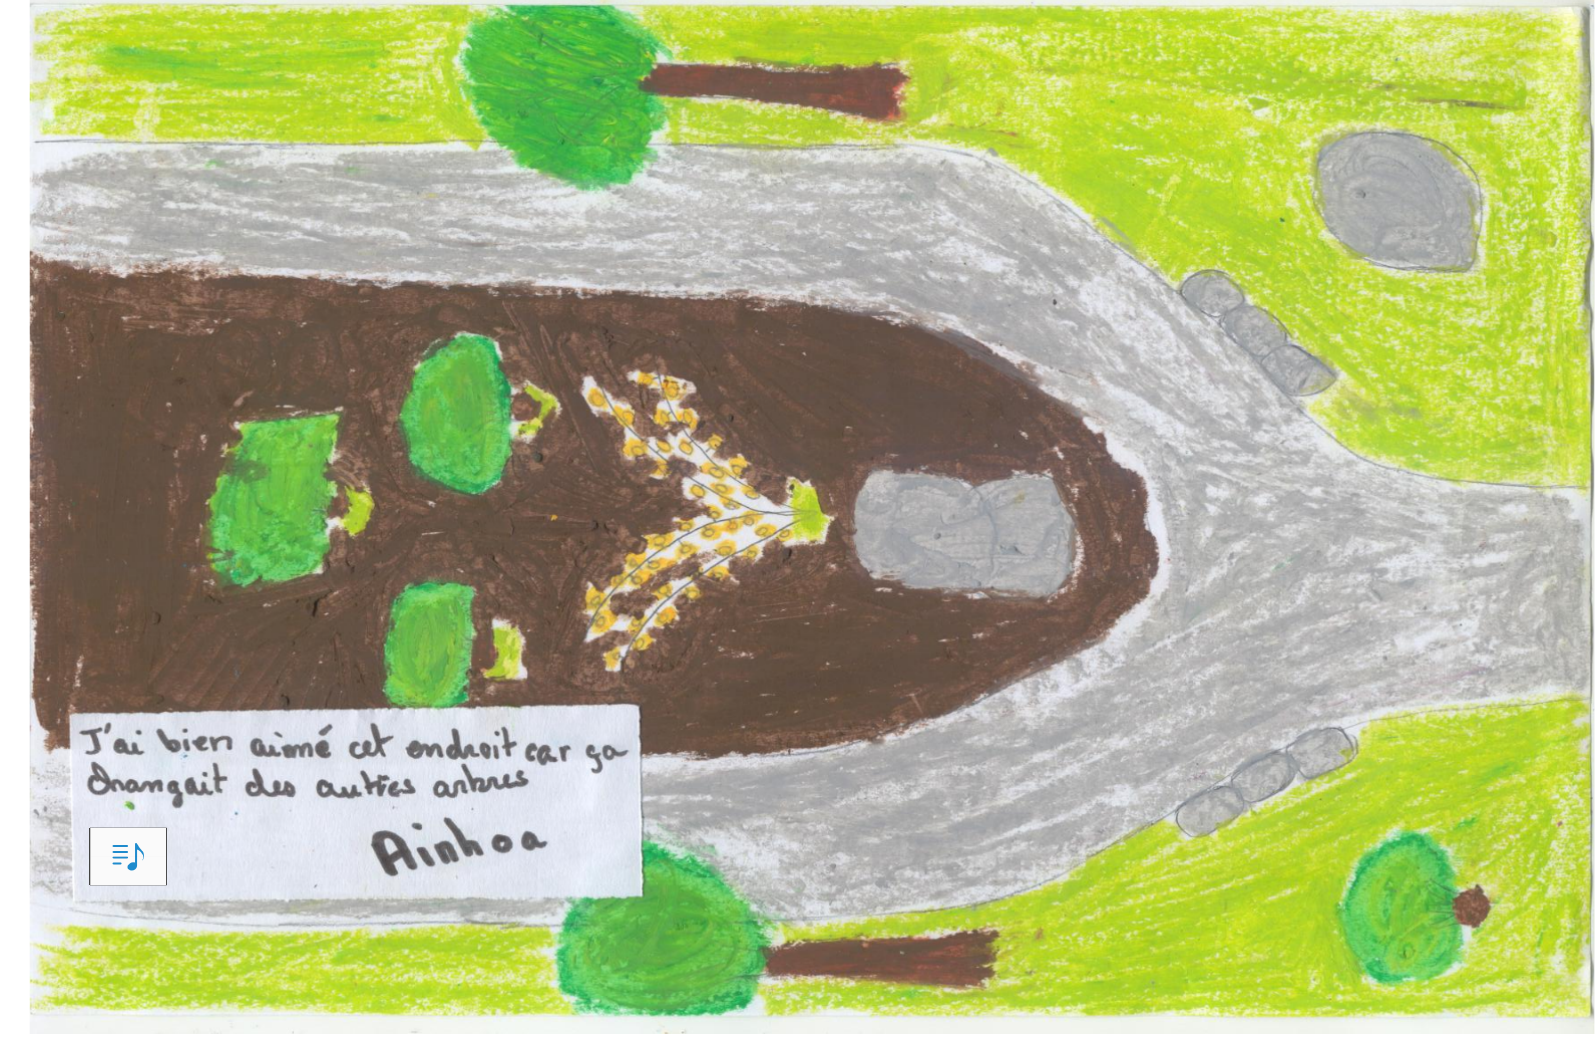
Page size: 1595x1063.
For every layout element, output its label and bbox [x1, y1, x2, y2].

text_box [88, 826, 168, 887]
picture [29, 0, 1595, 1034]
